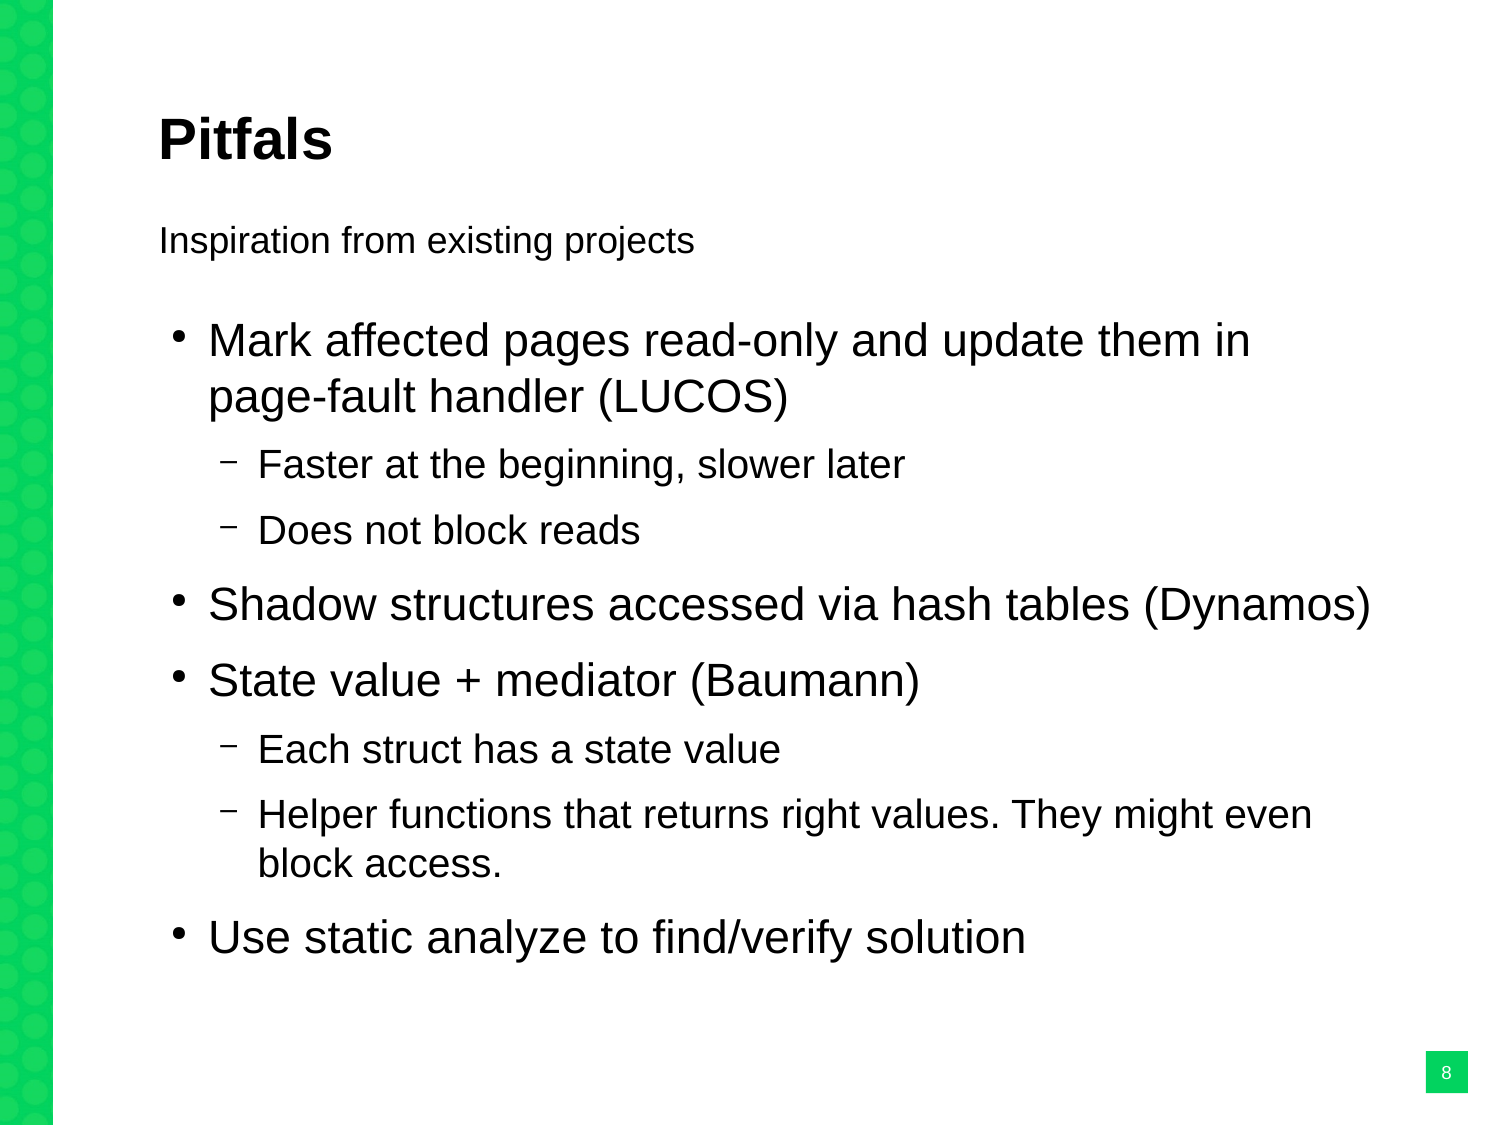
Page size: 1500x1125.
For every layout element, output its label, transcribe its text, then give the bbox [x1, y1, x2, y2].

title Pitfals [143, 94, 1397, 180]
list Inspiration from existing projects [143, 202, 1397, 274]
picture [0, 0, 53, 1125]
list Mark affected pages read-only and update them in page-fault handler (LUCOS) Faster at the beginning, slower later Does not block reads Shadow structures accessed via hash tables (Dynamos) State value + mediator (Baumann) Each struct has a state value Helper functions that returns right values. They might even block access. Use static analyze to find/verify solution [143, 302, 1397, 1021]
text_box <number> [1425, 1051, 1468, 1094]
